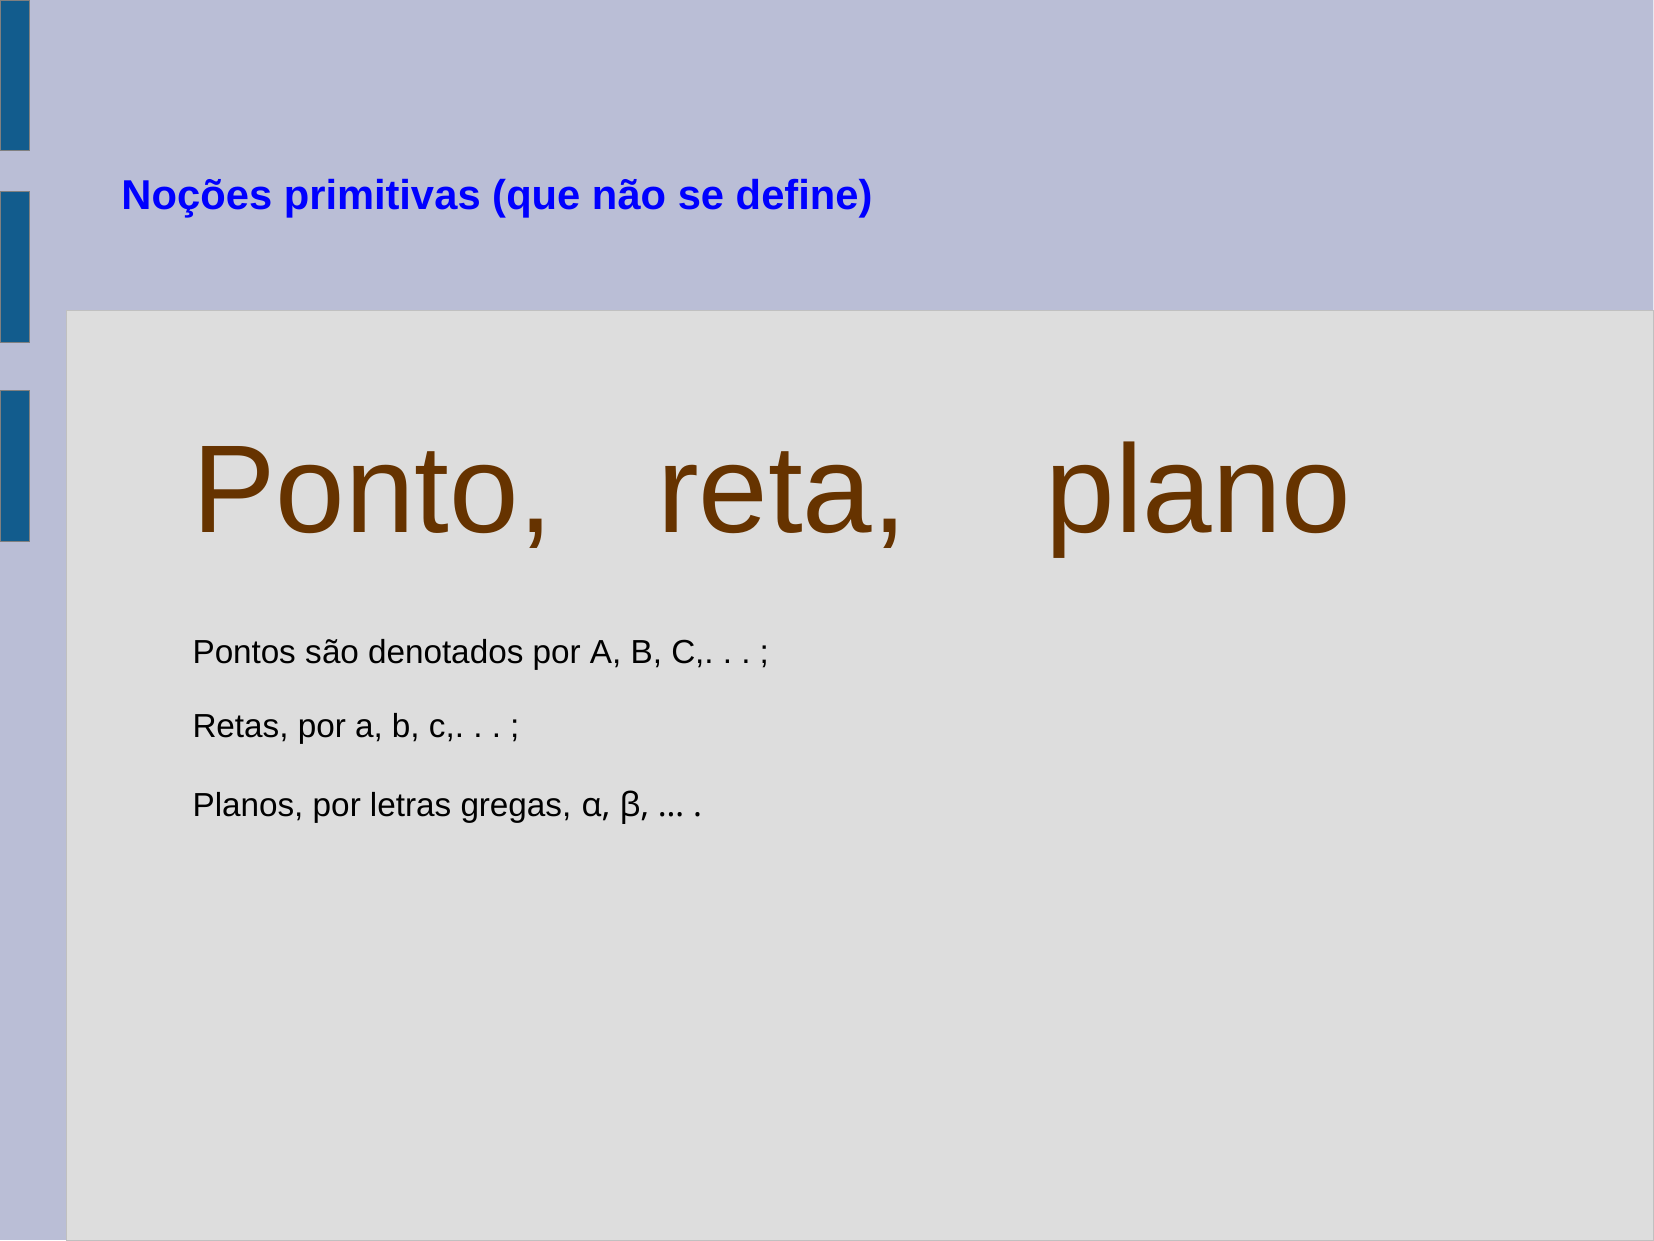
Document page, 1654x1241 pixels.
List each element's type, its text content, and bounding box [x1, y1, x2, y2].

title Noções primitivas (que não se define) [121, 91, 1534, 299]
list Ponto, reta, plano Pontos são denotados por A, B, C,. . . ; Retas, por a, b, c,. . . ; Planos, por letras gregas, α, β, … . [121, 344, 1534, 1065]
